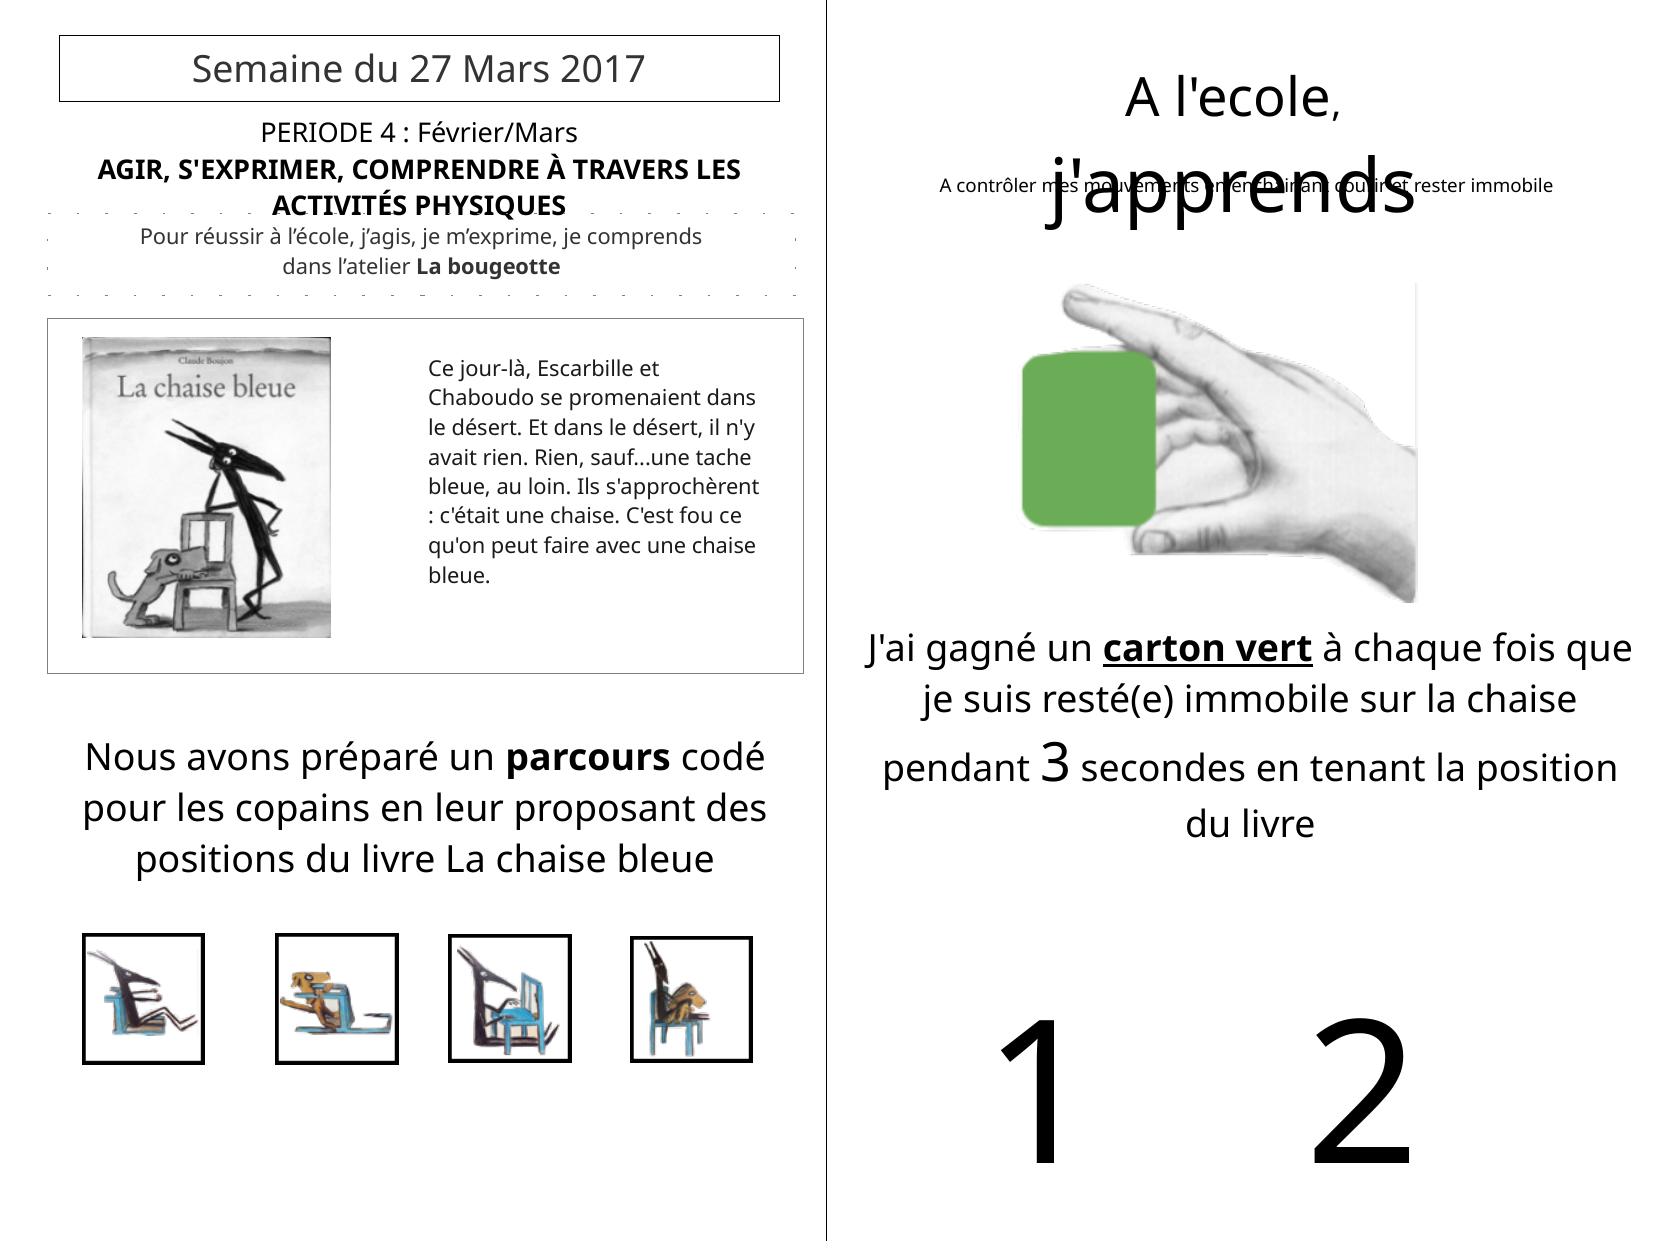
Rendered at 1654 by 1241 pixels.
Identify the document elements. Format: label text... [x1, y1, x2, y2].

text_box A l'ecole, j'apprends [1026, 50, 1441, 154]
text_box 1 2 3 [968, 942, 1595, 1182]
picture [630, 936, 753, 1063]
text_box J'ai gagné un carton vert à chaque fois que je suis resté(e) immobile sur la chaise pendant 3 secondes en tenant la position du livre [850, 614, 1651, 907]
picture [275, 933, 399, 1065]
text_box Semaine du 27 Mars 2017 [59, 35, 780, 102]
picture [82, 337, 331, 638]
text_box PERIODE 4 : Février/Mars AGIR, S'EXPRIMER, COMPRENDRE À TRAVERS LES ACTIVITÉS PHYSIQUES [82, 106, 756, 213]
text_box Pour réussir à l’école, j’agis, je m’exprime, je comprends dans l’atelier La bougeotte [47, 213, 796, 296]
text_box A contrôler mes mouvements en enchainant courir et rester immobile [885, 165, 1607, 225]
text_box Nous avons préparé un parcours codé pour les copains en leur proposant des positions du livre La chaise bleue [59, 723, 792, 888]
picture [448, 934, 572, 1063]
picture [1015, 283, 1418, 603]
text_box Ce jour-là, Escarbille et Chaboudo se promenaient dans le désert. Et dans le désert, il n'y avait rien. Rien, sauf...une tache bleue, au loin. Ils s'approchèrent : c'était une chaise. C'est fou ce qu'on peut faire avec une chaise bleue. [413, 345, 780, 638]
picture [82, 933, 205, 1065]
